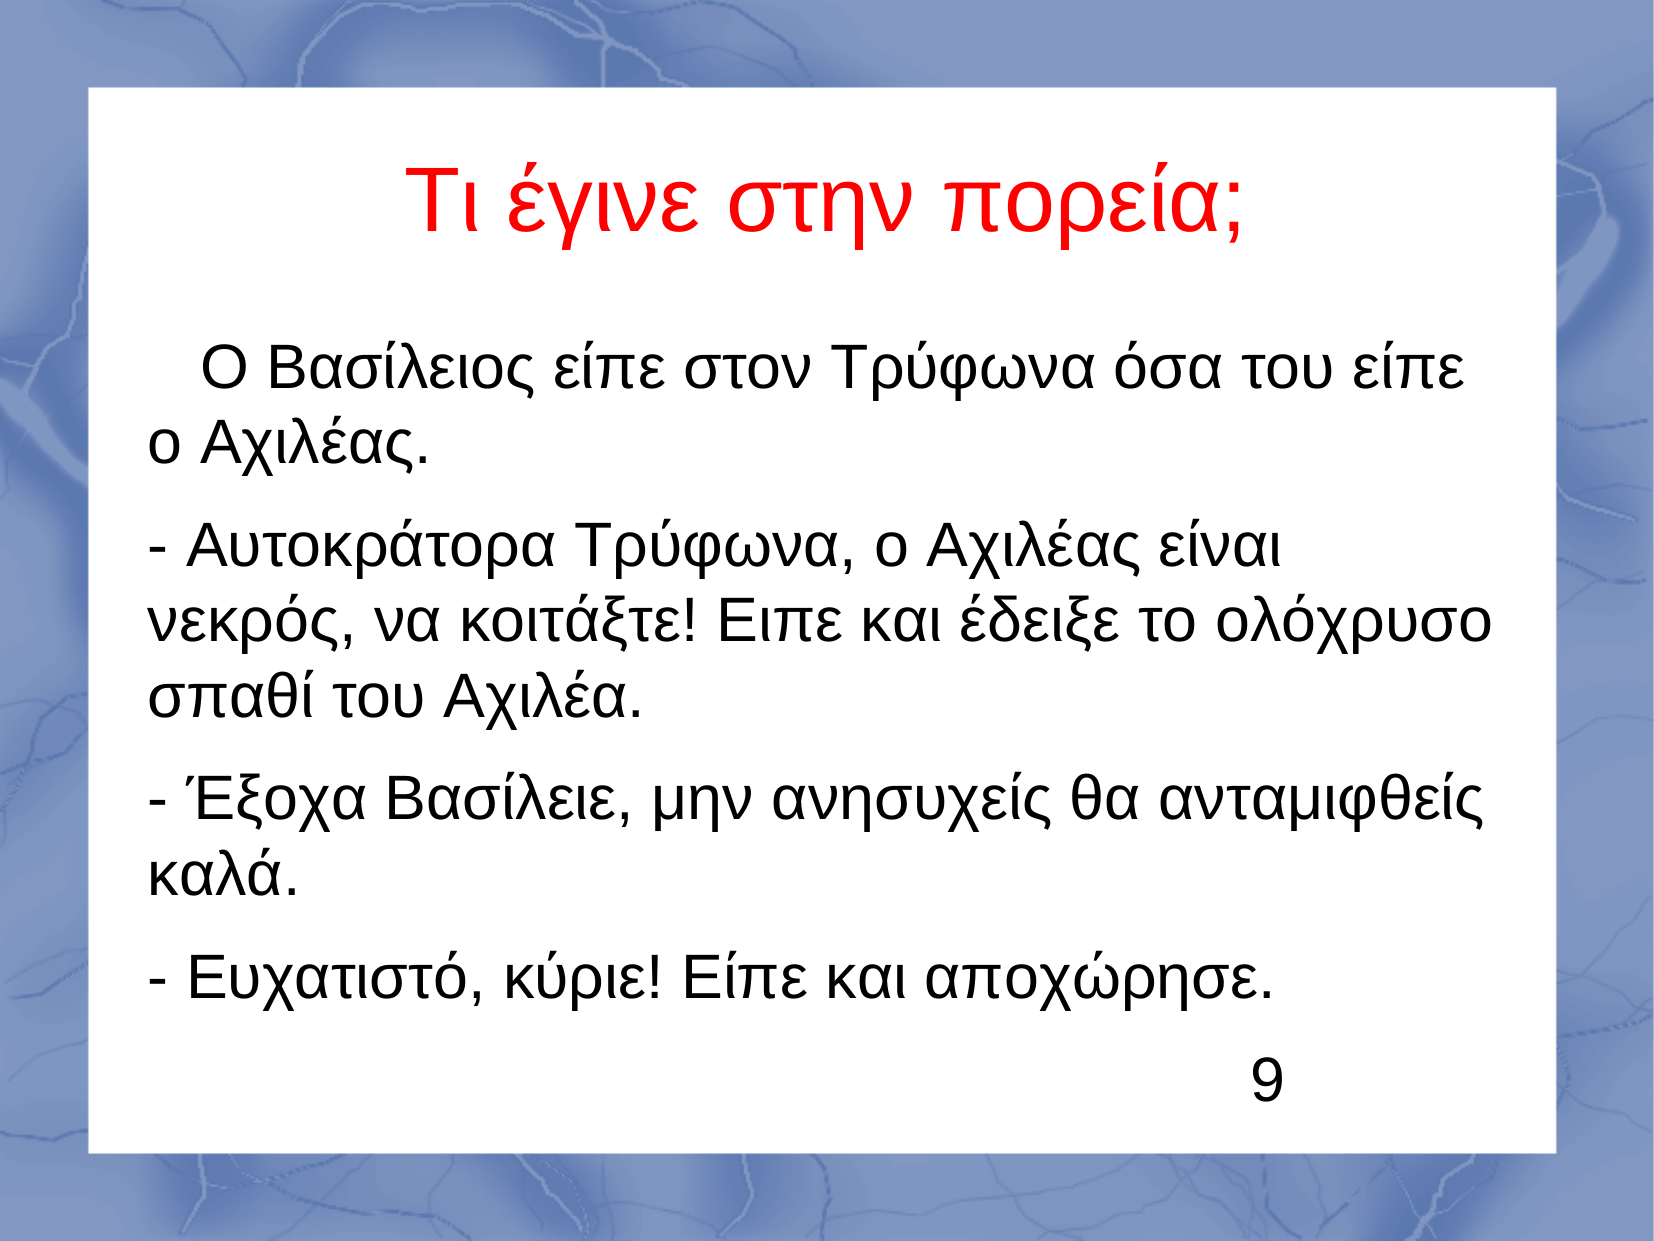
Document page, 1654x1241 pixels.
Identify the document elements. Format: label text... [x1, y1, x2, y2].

title Τι έγινε στην πορεία; [118, 90, 1536, 298]
list Ο Βασίλειος είπε στον Τρύφωνα όσα του είπε ο Αχιλέας. - Αυτοκράτορα Τρύφωνα, ο Αχιλέας είναι νεκρός, να κοιτάξτε! Ειπε και έδειξε το ολόχρυσο σπαθί του Αχιλέα. - Έξοχα Βασίλειε, μην ανησυχείς θα ανταμιφθείς καλά. - Ευχατιστό, κύριε! Είπε και αποχώρησε. 9 [147, 325, 1506, 1117]
